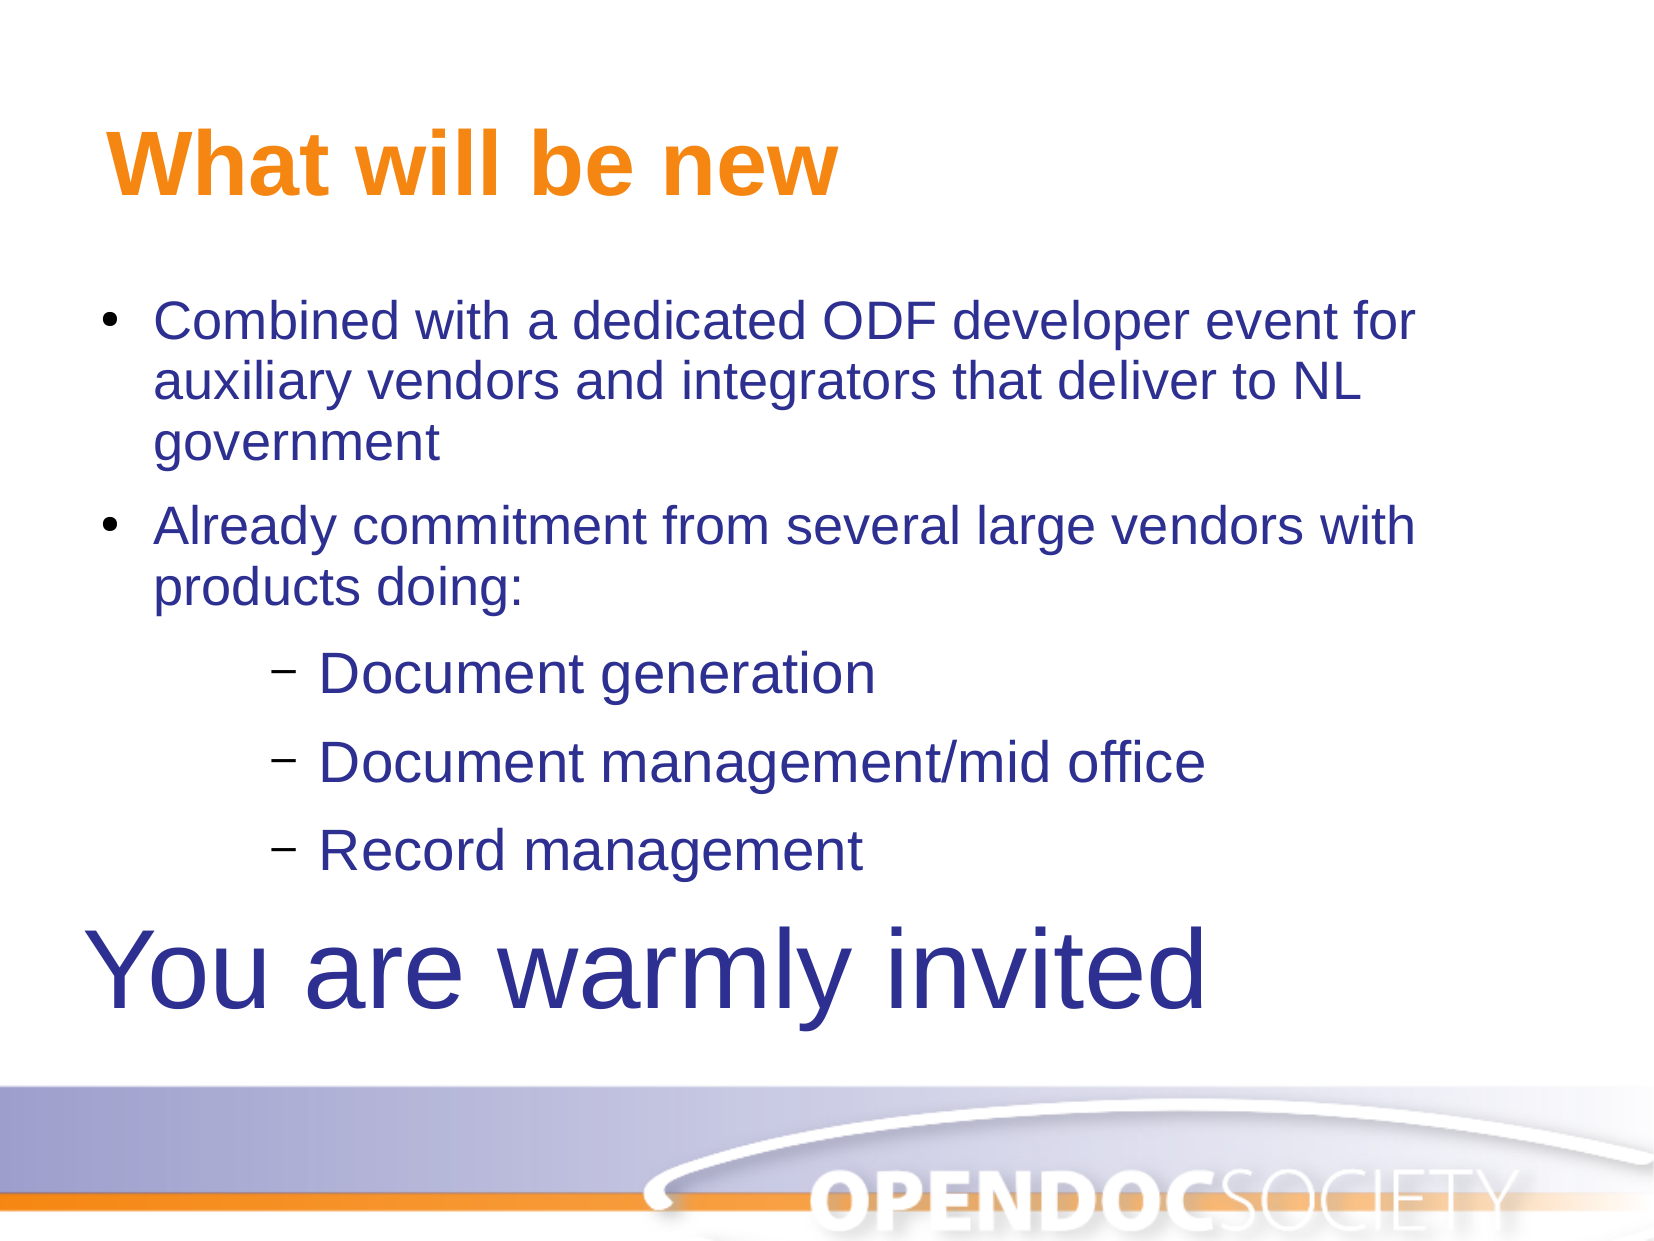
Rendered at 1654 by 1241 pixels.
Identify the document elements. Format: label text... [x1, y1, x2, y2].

title What will be new [106, 108, 1595, 219]
picture [0, 0, 1654, 1241]
list Combined with a dedicated ODF developer event for auxiliary vendors and integrators that deliver to NL government Already commitment from several large vendors with products doing: Document generation Document management/mid office Record management You are warmly invited [82, 290, 1571, 1109]
